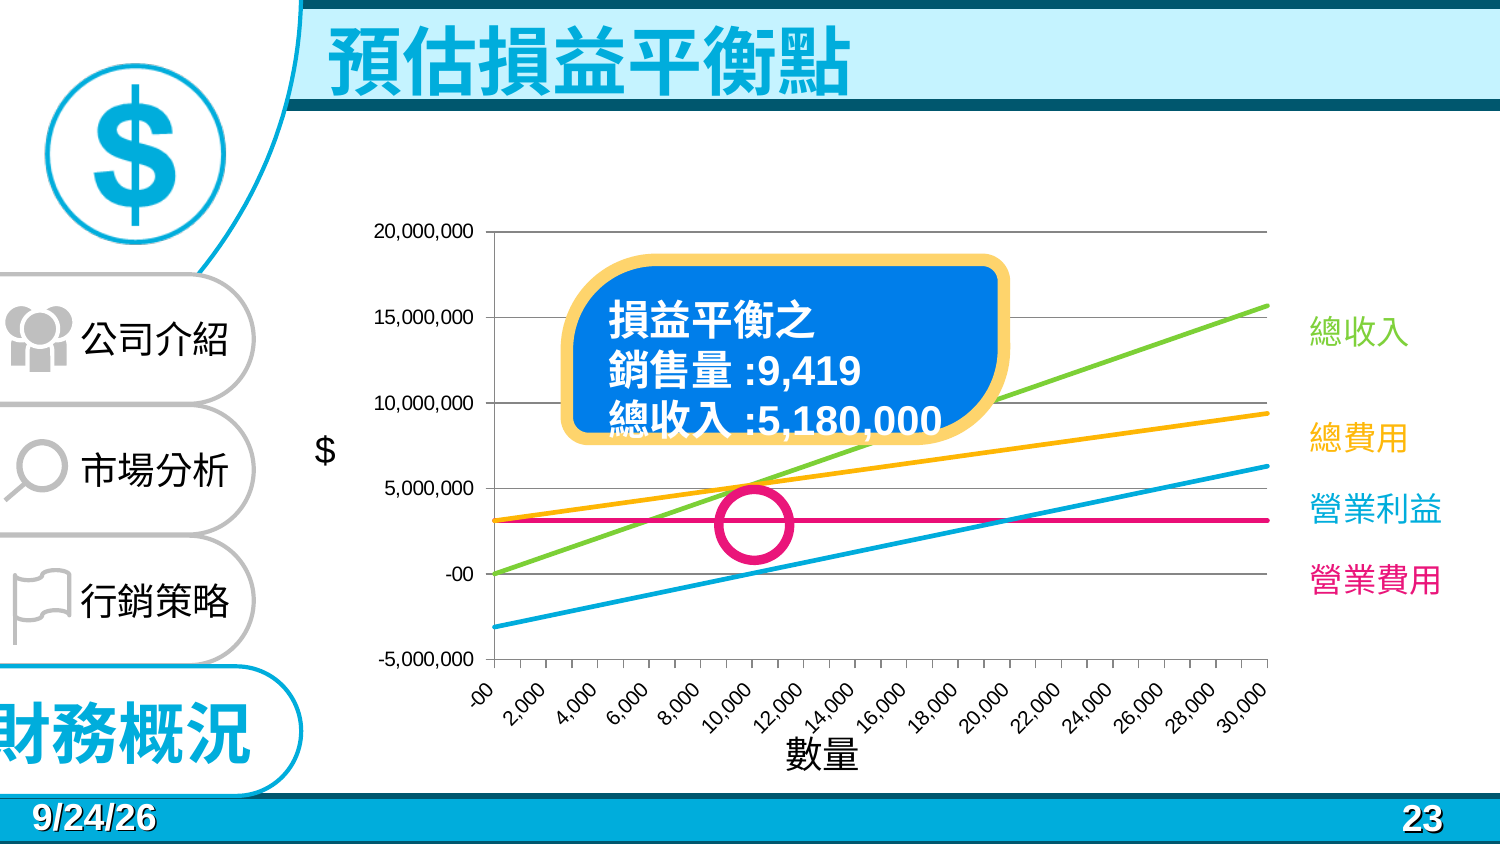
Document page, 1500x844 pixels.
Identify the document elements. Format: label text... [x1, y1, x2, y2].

text_box 總費用 [1294, 410, 1427, 466]
chart [348, 209, 1295, 754]
text_box 營業費用 [1294, 551, 1460, 608]
text_box 營業利益 [1294, 480, 1460, 537]
text_box $ [299, 418, 352, 479]
text_box 23 [1386, 786, 1500, 832]
text_box 總收入 [1294, 303, 1427, 360]
text_box 損益平衡之 銷售量:9,419 總收入:5,180,000 [566, 259, 1004, 439]
text_box 2017/10/27 [16, 784, 367, 830]
text_box 數量 [770, 723, 877, 785]
text_box 預估損益平衡點 [312, 6, 874, 113]
